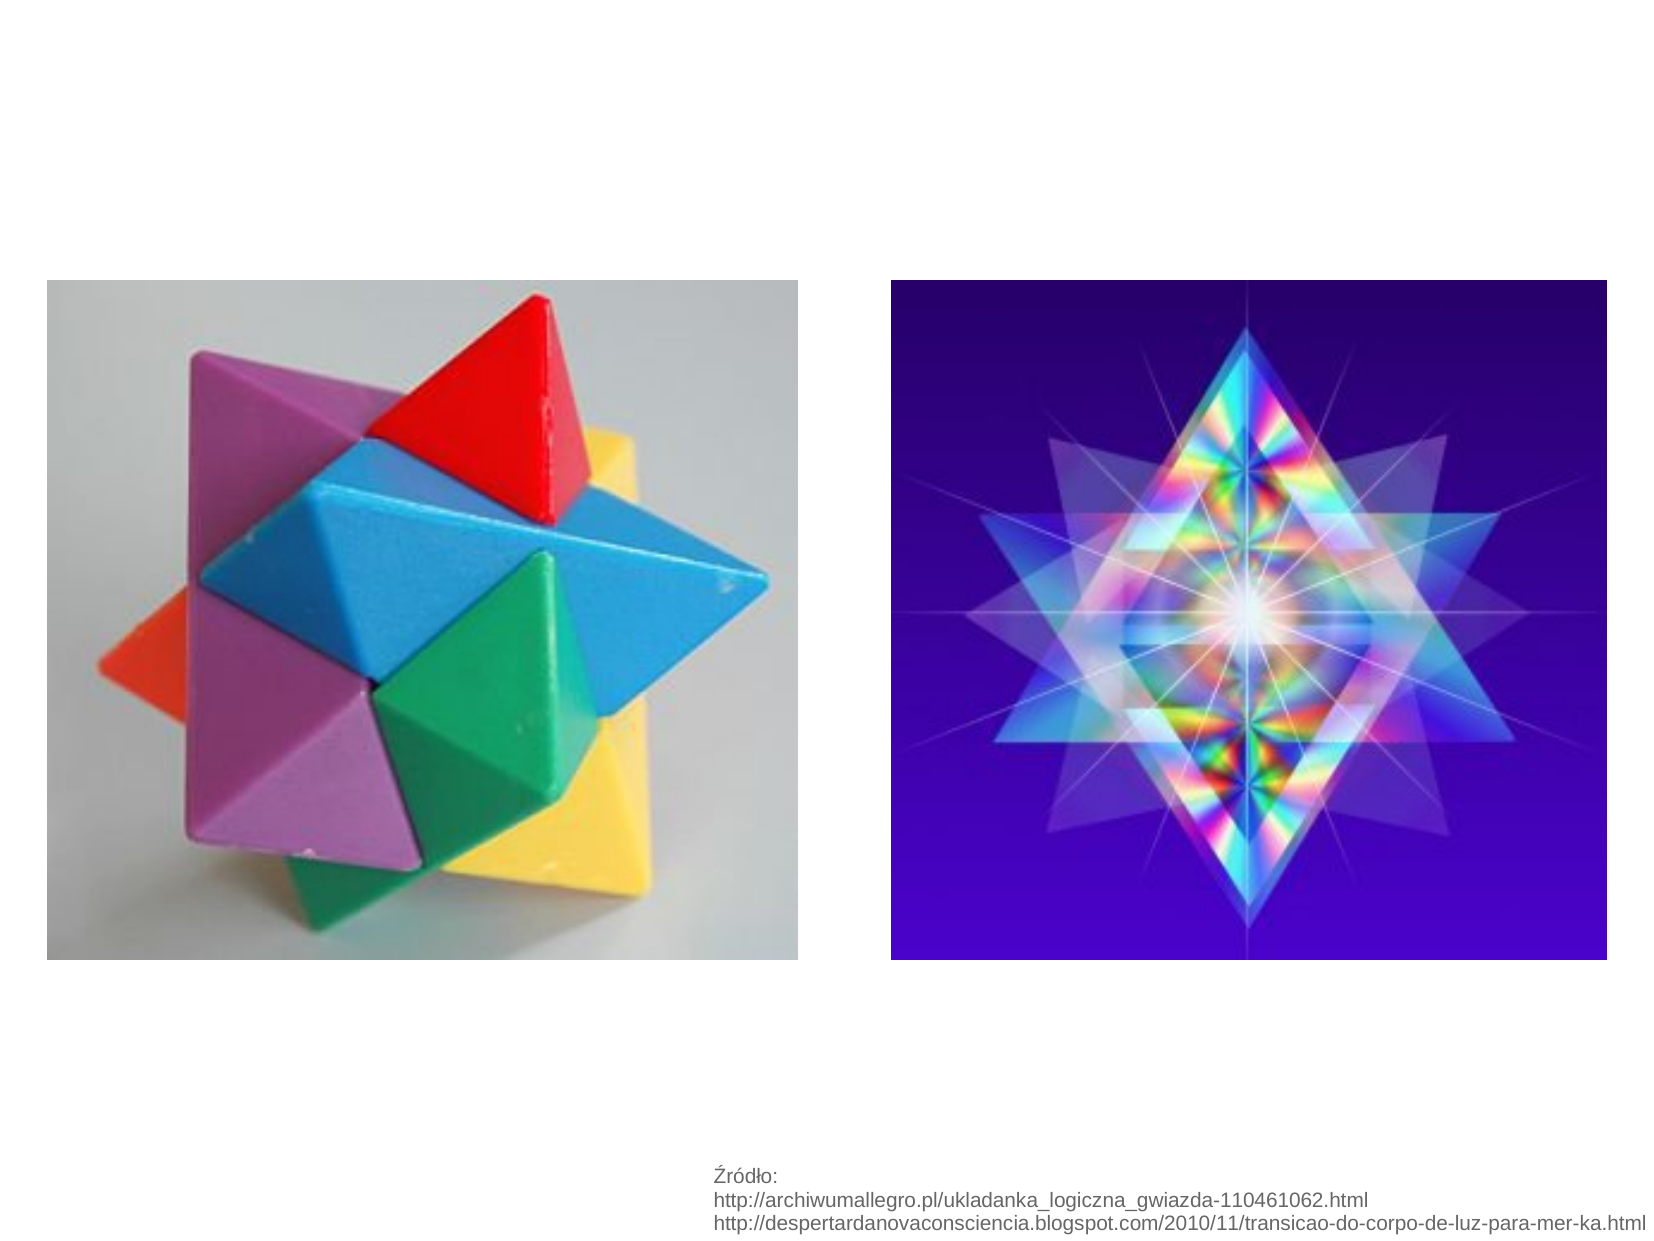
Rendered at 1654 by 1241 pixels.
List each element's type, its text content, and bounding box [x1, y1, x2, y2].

text_box Źródło: http://archiwumallegro.pl/ukladanka_logiczna_gwiazda-110461062.html http://despertardanovaconsciencia.blogspot.com/2010/11/transicao-do-corpo-de-luz-para-mer-ka.html [707, 1159, 1653, 1241]
picture [47, 280, 798, 960]
picture [891, 280, 1607, 960]
